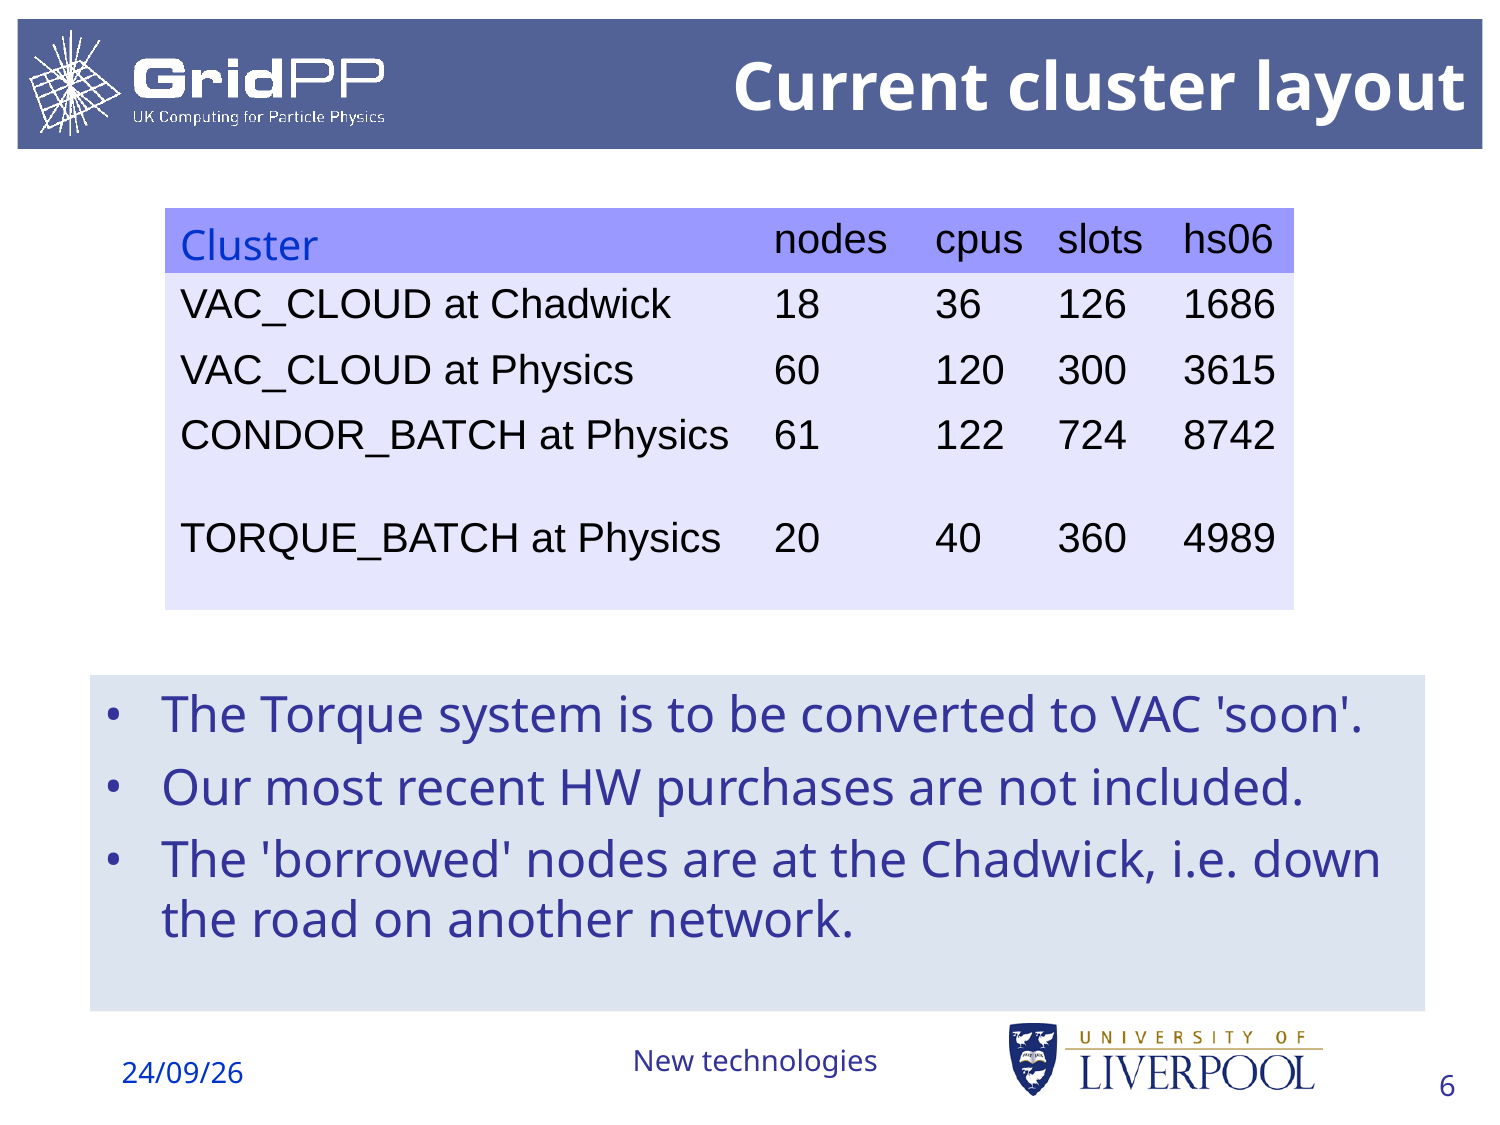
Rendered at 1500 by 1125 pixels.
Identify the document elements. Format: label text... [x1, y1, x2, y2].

table_cell 1686 [1168, 273, 1294, 339]
picture [1009, 1023, 1323, 1096]
table_cell VAC_CLOUD at Physics [165, 339, 759, 404]
table_header slots [1043, 208, 1168, 273]
table_cell 4989 [1168, 507, 1294, 610]
table_cell 36 [920, 273, 1043, 339]
table_header nodes [759, 208, 920, 273]
text_box <number> [1388, 1059, 1471, 1094]
table_header Cluster [165, 208, 759, 273]
title Current cluster layout [513, 19, 1483, 149]
table_cell 724 [1043, 404, 1168, 507]
table_cell 61 [759, 404, 920, 507]
table_cell TORQUE_BATCH at Physics [165, 507, 759, 610]
picture [29, 30, 384, 136]
table_cell 300 [1043, 339, 1168, 404]
list The Torque system is to be converted to VAC 'soon'. Our most recent HW purchases are not included. The 'borrowed' nodes are at the Chadwick, i.e. down the road on another network. [90, 675, 1426, 1012]
table_header cpus [920, 208, 1043, 273]
table_cell 120 [920, 339, 1043, 404]
table_cell 122 [920, 404, 1043, 507]
table_cell VAC_CLOUD at Chadwick [165, 273, 759, 339]
table_cell 18 [759, 273, 920, 339]
table_cell 360 [1043, 507, 1168, 610]
table_cell 126 [1043, 273, 1168, 339]
text_box 12/04/16 [29, 1046, 337, 1095]
table_cell 3615 [1168, 339, 1294, 404]
table_header hs06 [1168, 208, 1294, 273]
table_cell 40 [920, 507, 1043, 610]
table_cell CONDOR_BATCH at Physics [165, 404, 759, 507]
table_cell 60 [759, 339, 920, 404]
table_cell 8742 [1168, 404, 1294, 507]
text_box New technologies [536, 1034, 975, 1094]
table_cell 20 [759, 507, 920, 610]
